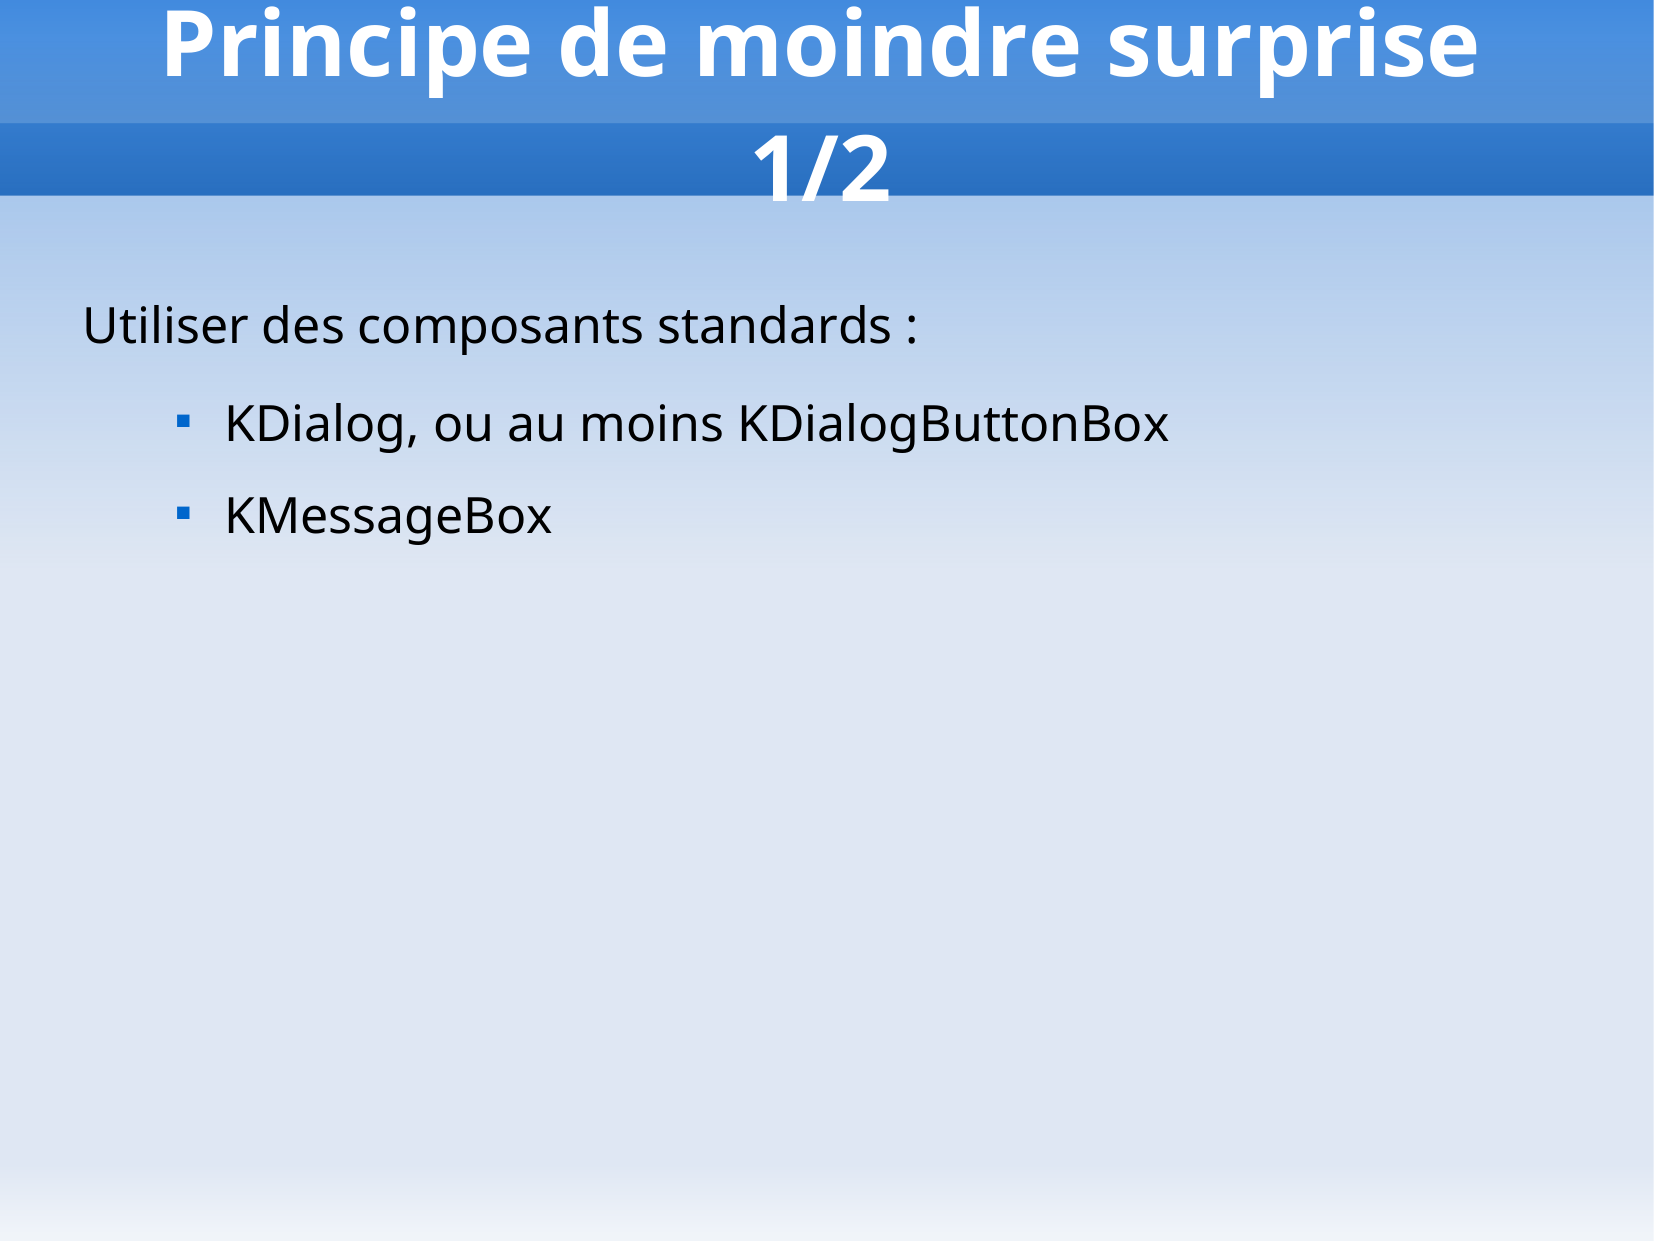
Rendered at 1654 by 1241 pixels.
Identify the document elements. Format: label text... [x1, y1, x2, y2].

title Principe de moindre surprise 1/2 [76, 0, 1565, 208]
list Utiliser des composants standards : KDialog, ou au moins KDialogButtonBox KMessageBox [82, 290, 1571, 1109]
picture [0, 0, 1654, 1241]
